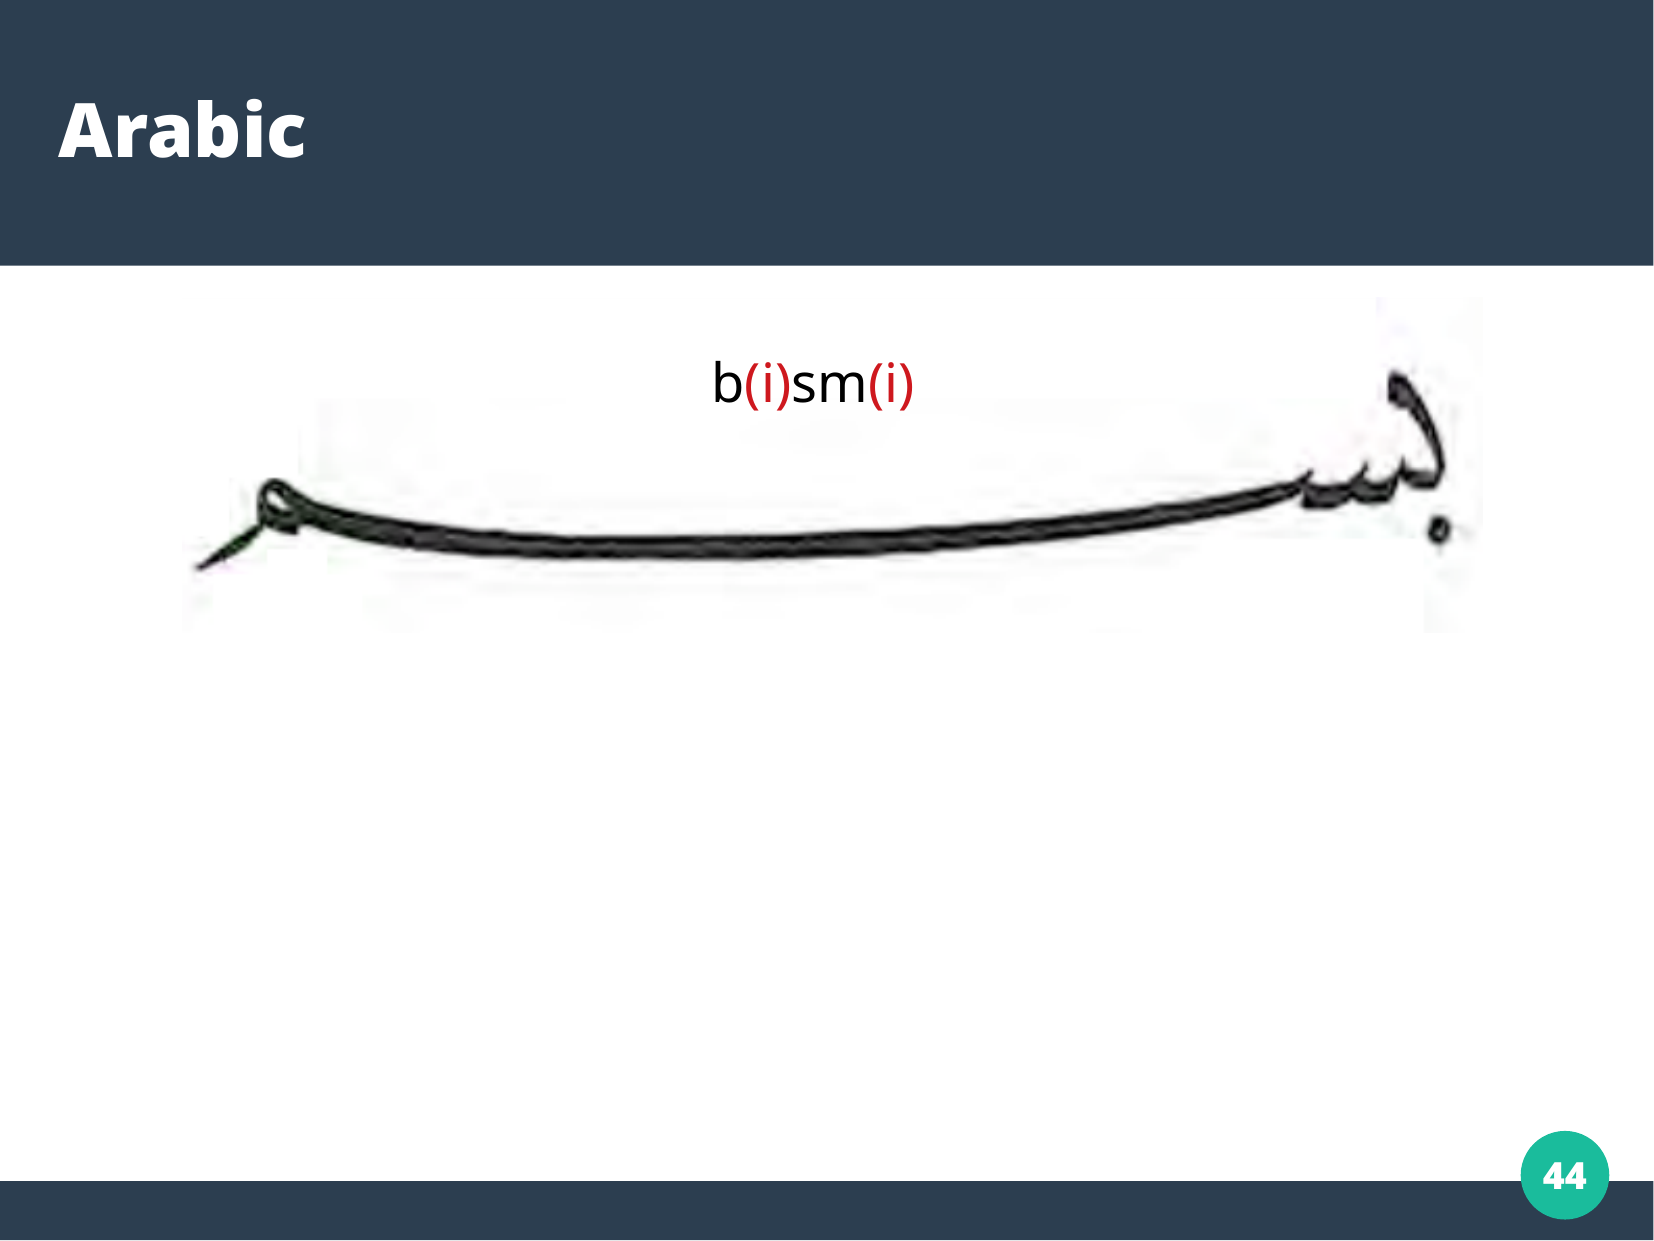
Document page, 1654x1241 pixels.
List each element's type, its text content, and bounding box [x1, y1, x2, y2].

title Arabic [59, 49, 1595, 207]
text_box b(i)sm(i) [696, 336, 993, 438]
picture [182, 297, 1483, 633]
